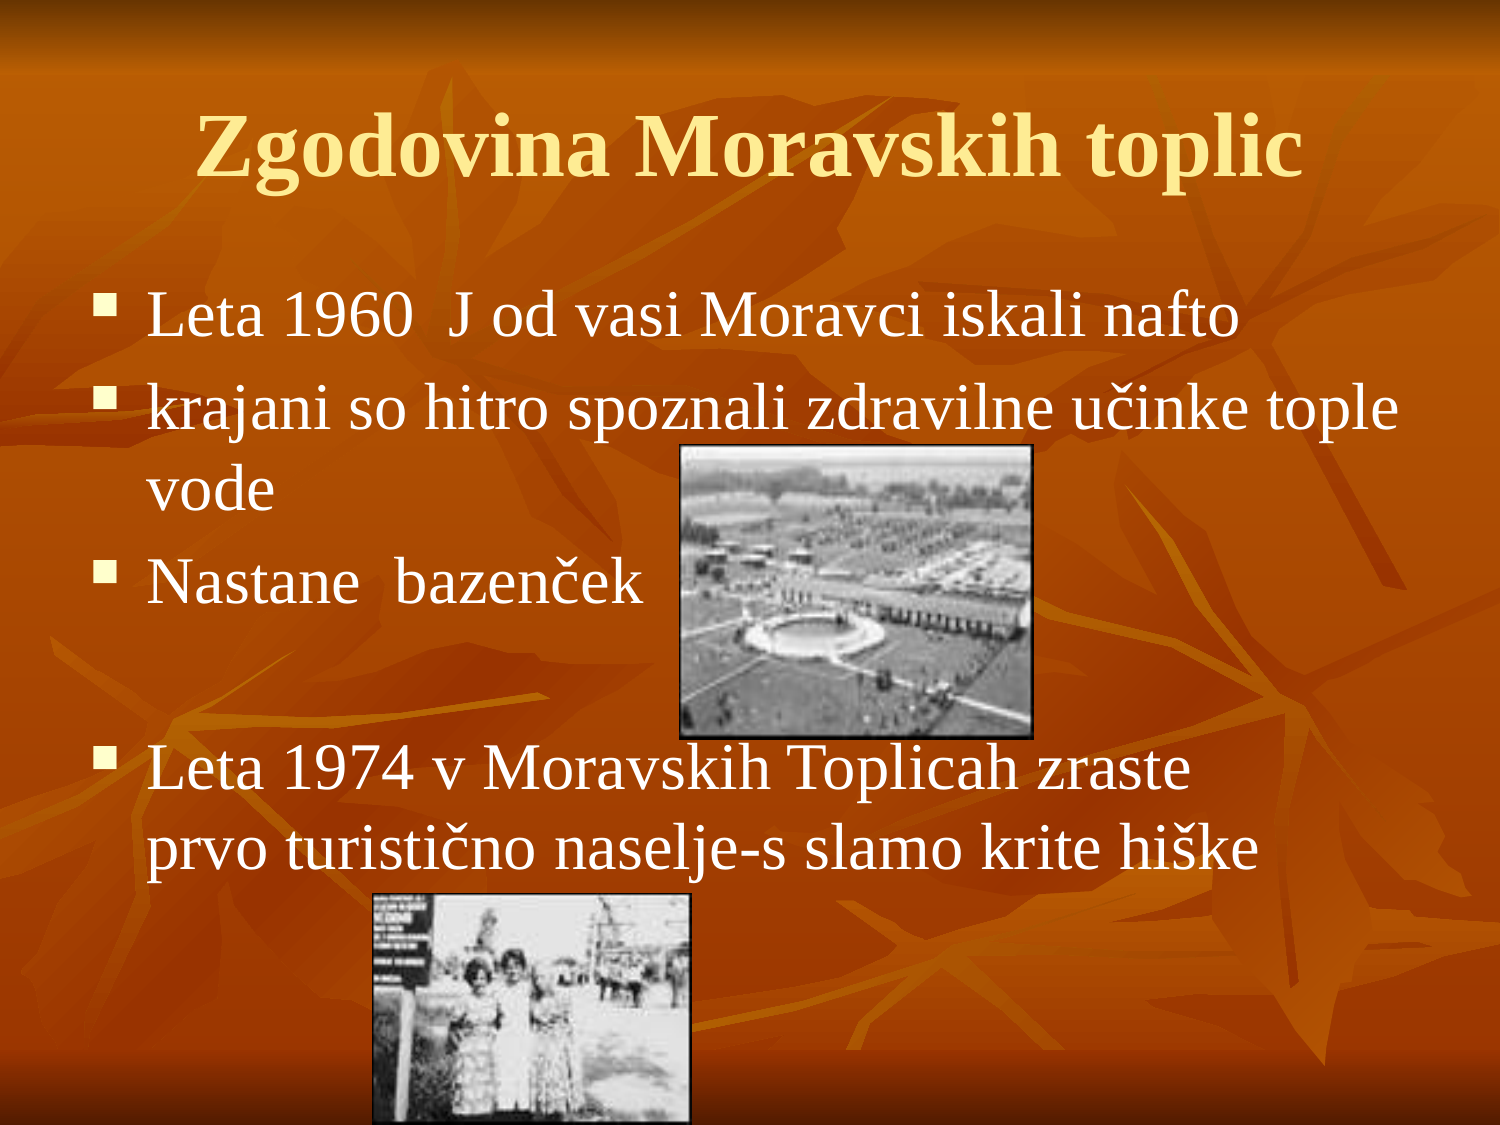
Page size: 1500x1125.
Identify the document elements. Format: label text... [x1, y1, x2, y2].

picture [372, 893, 692, 1125]
list Leta 1960 J od vasi Moravci iskali nafto krajani so hitro spoznali zdravilne učinke tople vode Nastane bazenček Leta 1974 v Moravskih Toplicah zraste prvo turistično naselje-s slamo krite hiške [75, 262, 1425, 1006]
picture [679, 444, 1034, 740]
title Zgodovina Moravskih toplic [75, 45, 1425, 234]
